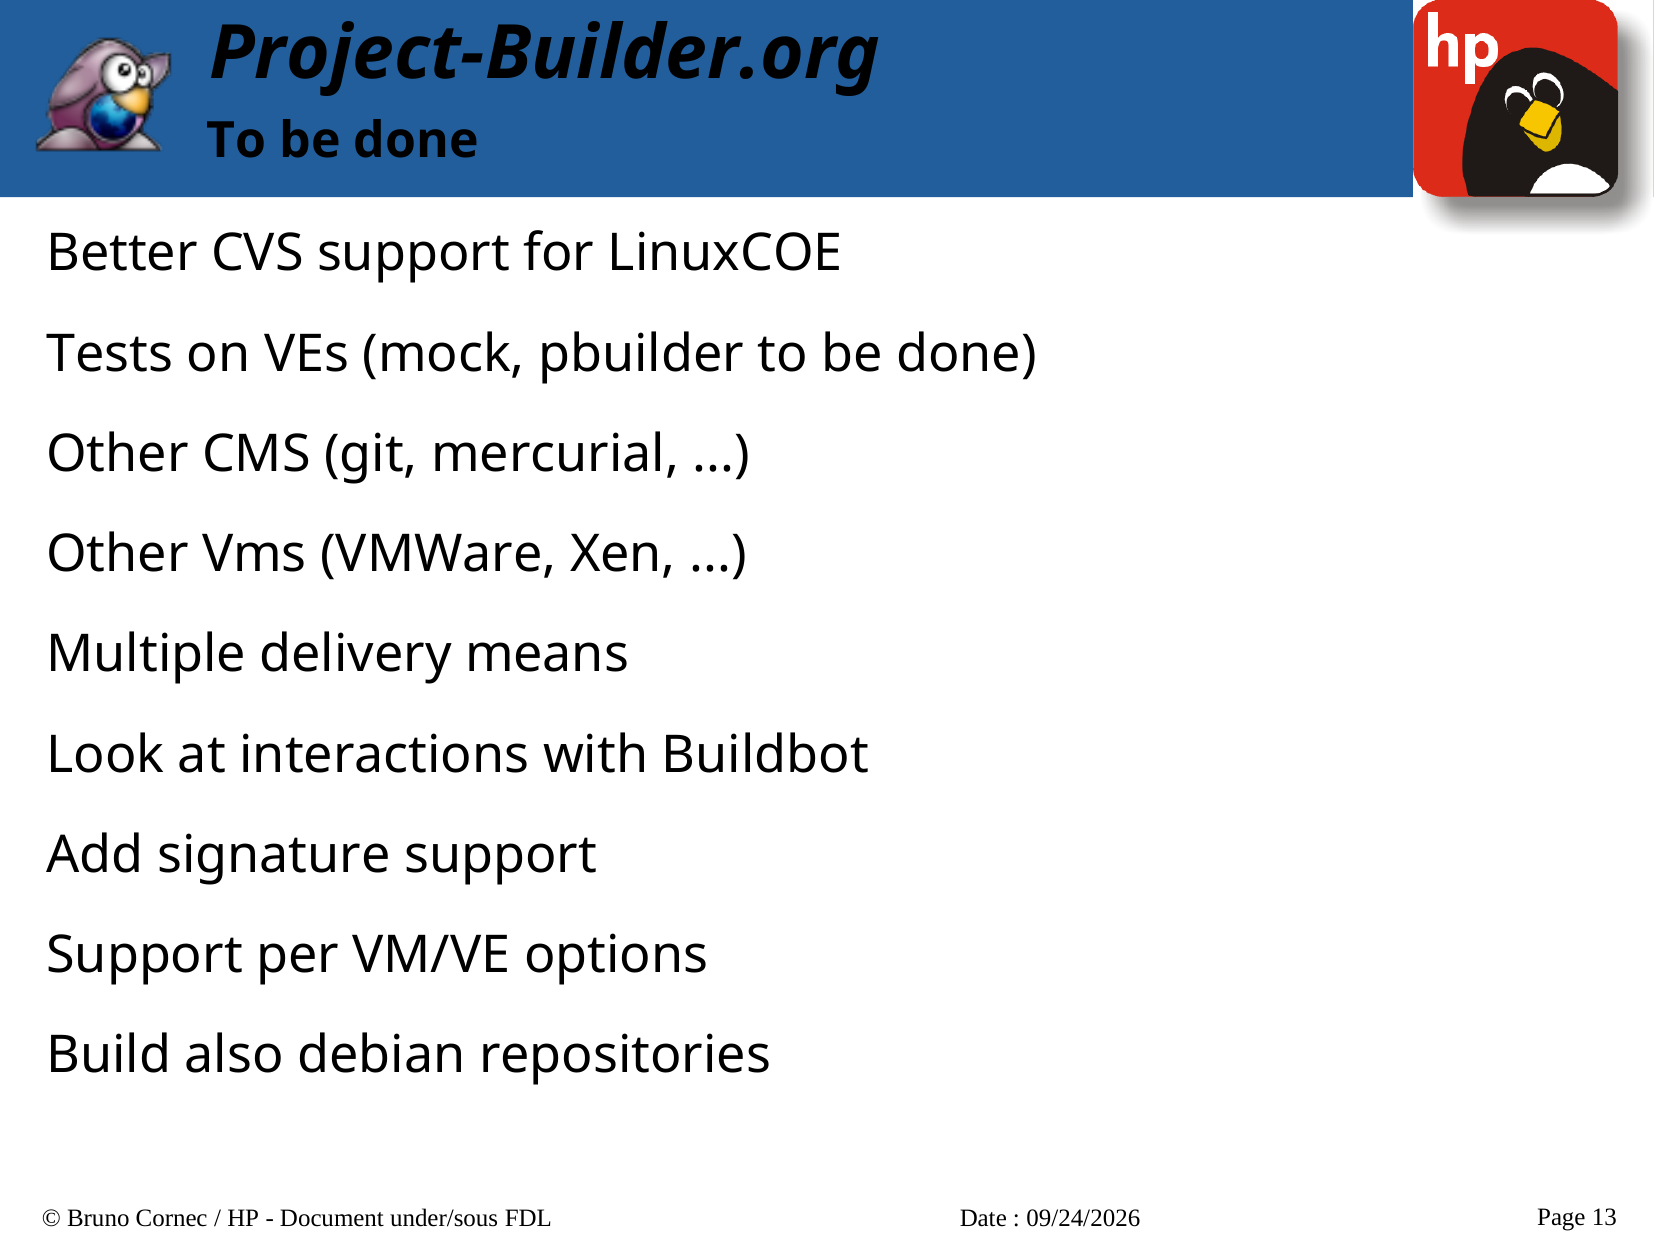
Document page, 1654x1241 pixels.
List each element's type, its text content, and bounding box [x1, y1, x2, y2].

picture [1413, 0, 1654, 235]
list Better CVS support for LinuxCOE Tests on VEs (mock, pbuilder to be done) Other CMS (git, mercurial, ...) Other Vms (VMWare, Xen, ...) Multiple delivery means Look at interactions with Buildbot Add signature support Support per VM/VE options Build also debian repositories [34, 215, 1642, 1101]
title To be done [206, 59, 1121, 221]
picture [0, 0, 211, 199]
